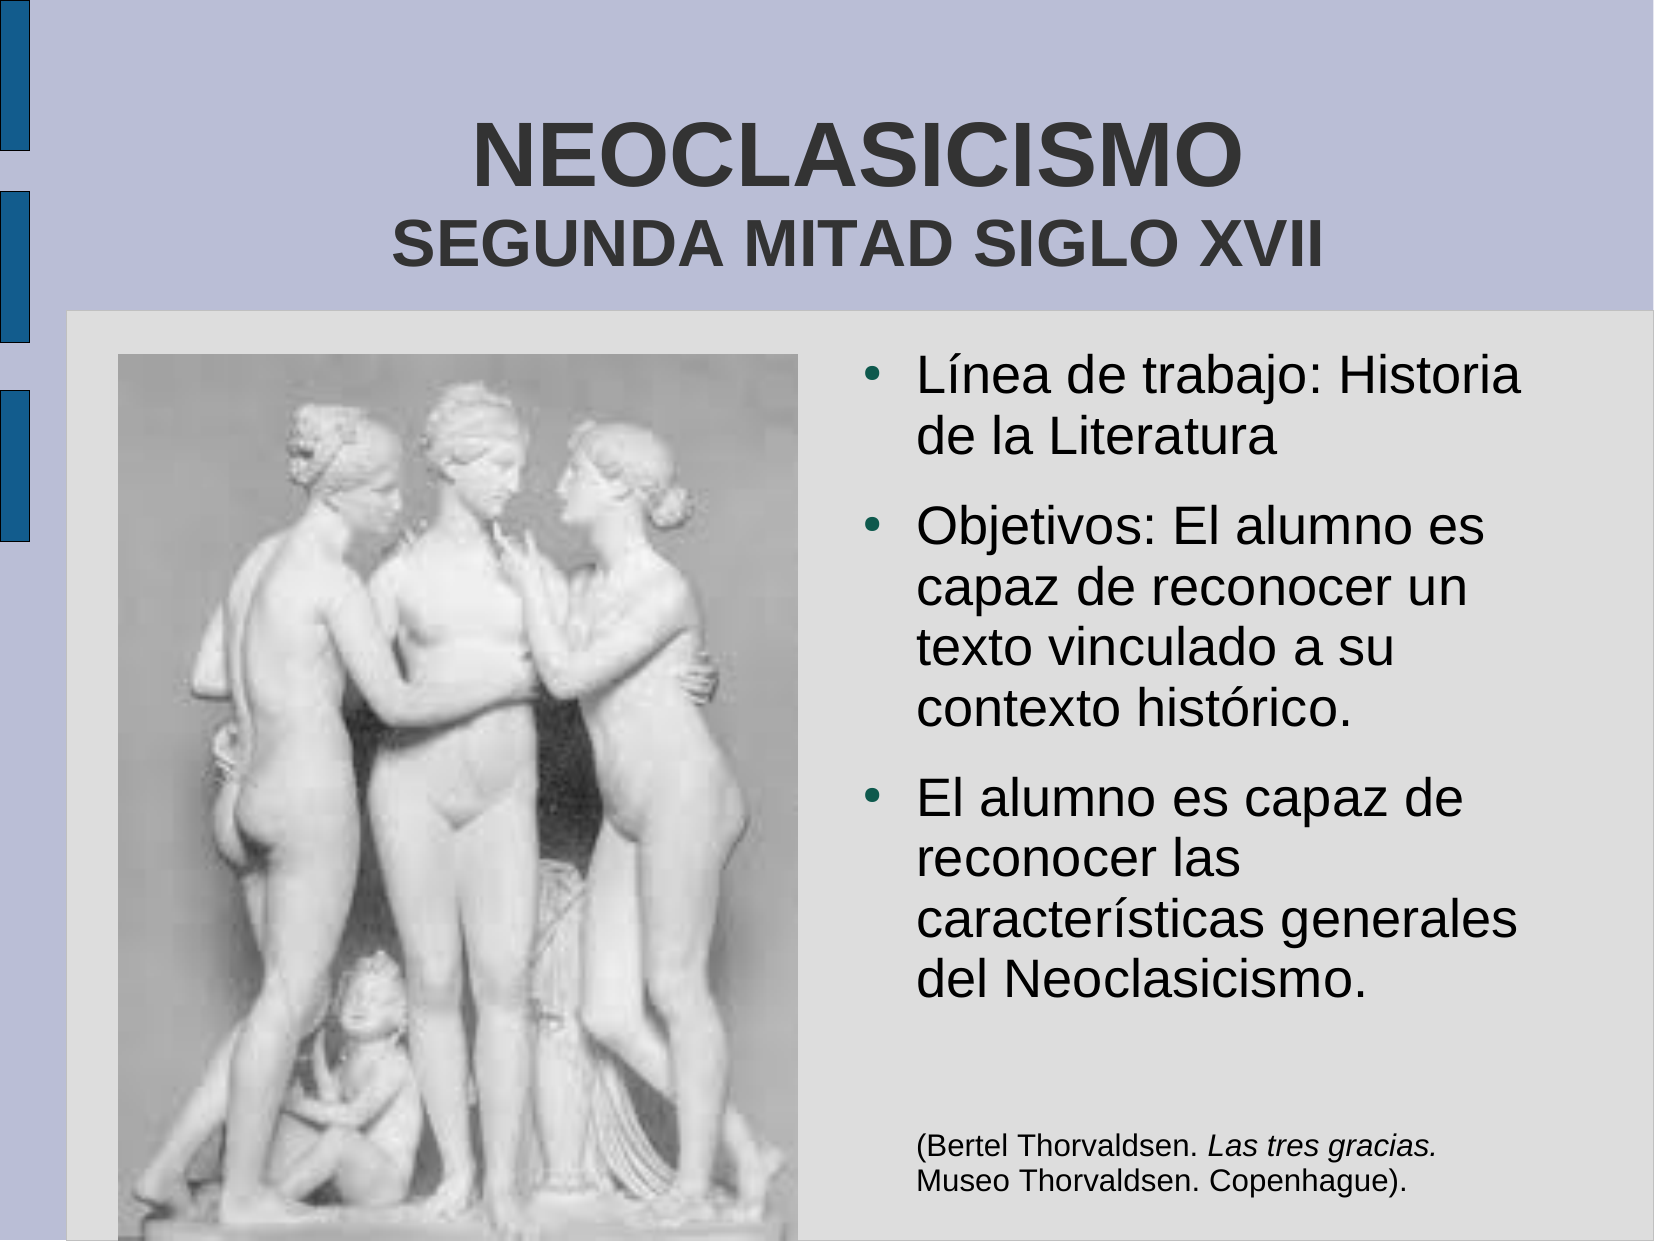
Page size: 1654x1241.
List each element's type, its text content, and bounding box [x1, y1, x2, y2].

list Línea de trabajo: Historia de la Literatura Objetivos: El alumno es capaz de reconocer un texto vinculado a su contexto histórico. El alumno es capaz de reconocer las características generales del Neoclasicismo. (Bertel Thorvaldsen. Las tres gracias. Museo Thorvaldsen. Copenhague). [845, 344, 1535, 1199]
title NEOCLASICISMO SEGUNDA MITAD SIGLO XVII [152, 88, 1565, 296]
picture [118, 344, 811, 1241]
